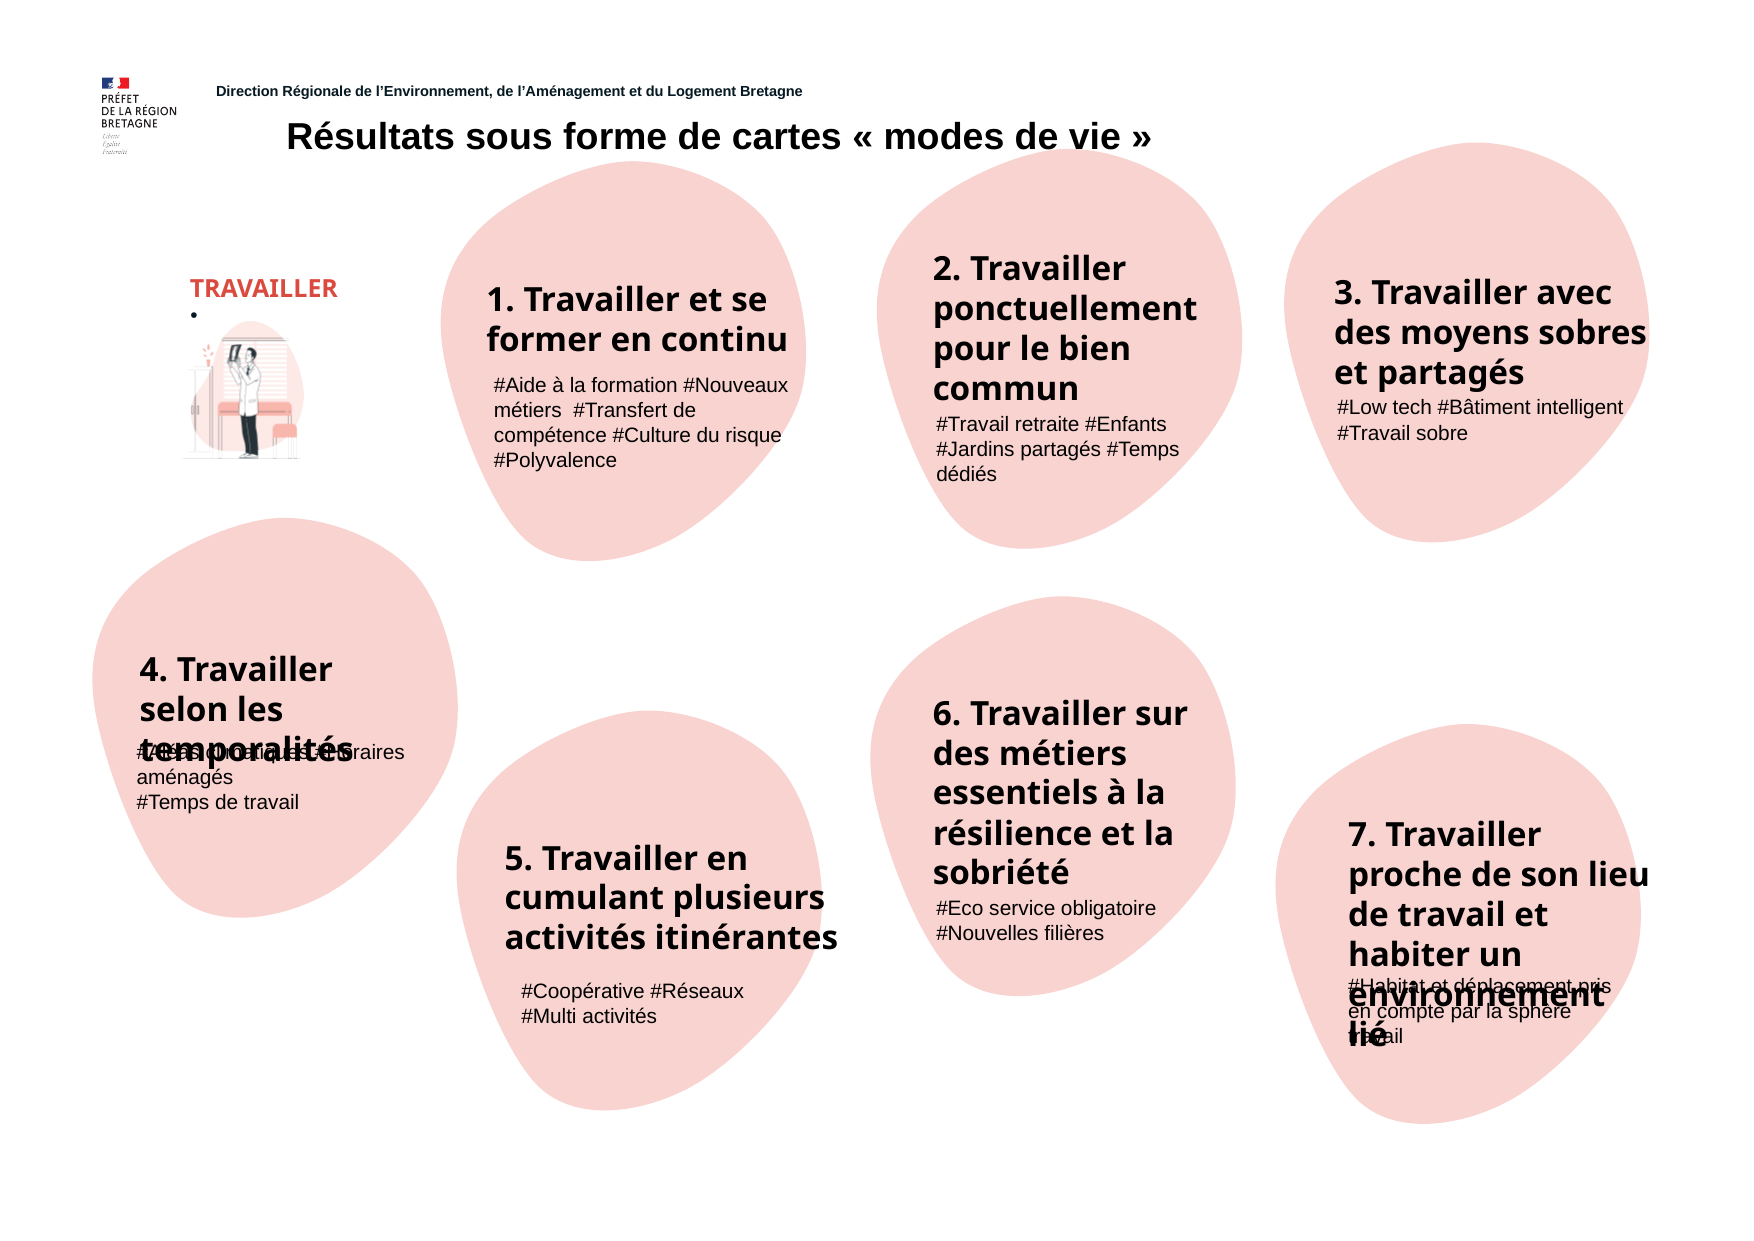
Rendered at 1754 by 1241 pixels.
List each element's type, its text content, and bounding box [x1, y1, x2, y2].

text_box [935, 493, 1156, 549]
text_box #Coopérative #Réseaux #Multi activités [507, 970, 806, 1036]
text_box 4. Travailler selon les temporalités [125, 641, 436, 731]
text_box #Travail retraite #Enfants #Jardins partagés #Temps dédiés [922, 403, 1226, 493]
text_box #Low tech #Bâtiment intelligent #Travail sobre [1323, 387, 1655, 452]
text_box 2. Travailler ponctuellement pour le bien commun [918, 240, 1258, 459]
text_box 3. Travailler avec des moyens sobres et partagés [1319, 264, 1678, 444]
text_box [1275, 724, 1616, 1124]
text_box [876, 161, 1221, 469]
text_box 6. Travailler sur des métiers essentiels à la résilience et la sobriété [918, 684, 1237, 943]
text_box [92, 517, 458, 802]
text_box 5. Travailler en cumulant plusieurs activités itinérantes [490, 829, 854, 1010]
text_box 1. Travailler et se former en continu [472, 270, 804, 410]
text_box [440, 161, 792, 467]
picture [92, 66, 186, 165]
text_box #Aléas climatiques #Horaires aménagés #Temps de travail [122, 731, 454, 821]
text_box [484, 479, 747, 562]
text_box [129, 821, 412, 918]
text_box [870, 596, 1213, 922]
text_box #Aide à la formation #Nouveaux métiers #Transfert de compétence #Culture du risque #Polyvalence [479, 364, 804, 479]
text_box [492, 1010, 756, 1111]
text_box Résultats sous forme de cartes « modes de vie » [272, 104, 1187, 161]
text_box Direction Régionale de l’Environnement, de l’Aménagement et du Logement Bretagne [201, 73, 819, 107]
text_box #Habitat et déplacement pris en compte par la sphère travail [1333, 965, 1631, 1055]
text_box TRAVAILLER [175, 266, 434, 335]
text_box [936, 953, 1134, 997]
text_box 7. Travailler proche de son lieu de travail et habiter un environnement lié [1333, 806, 1665, 1027]
text_box [1324, 452, 1598, 543]
text_box [456, 710, 811, 1004]
text_box [1284, 142, 1640, 440]
text_box #Eco service obligatoire #Nouvelles filières [921, 887, 1254, 953]
picture [168, 299, 320, 484]
